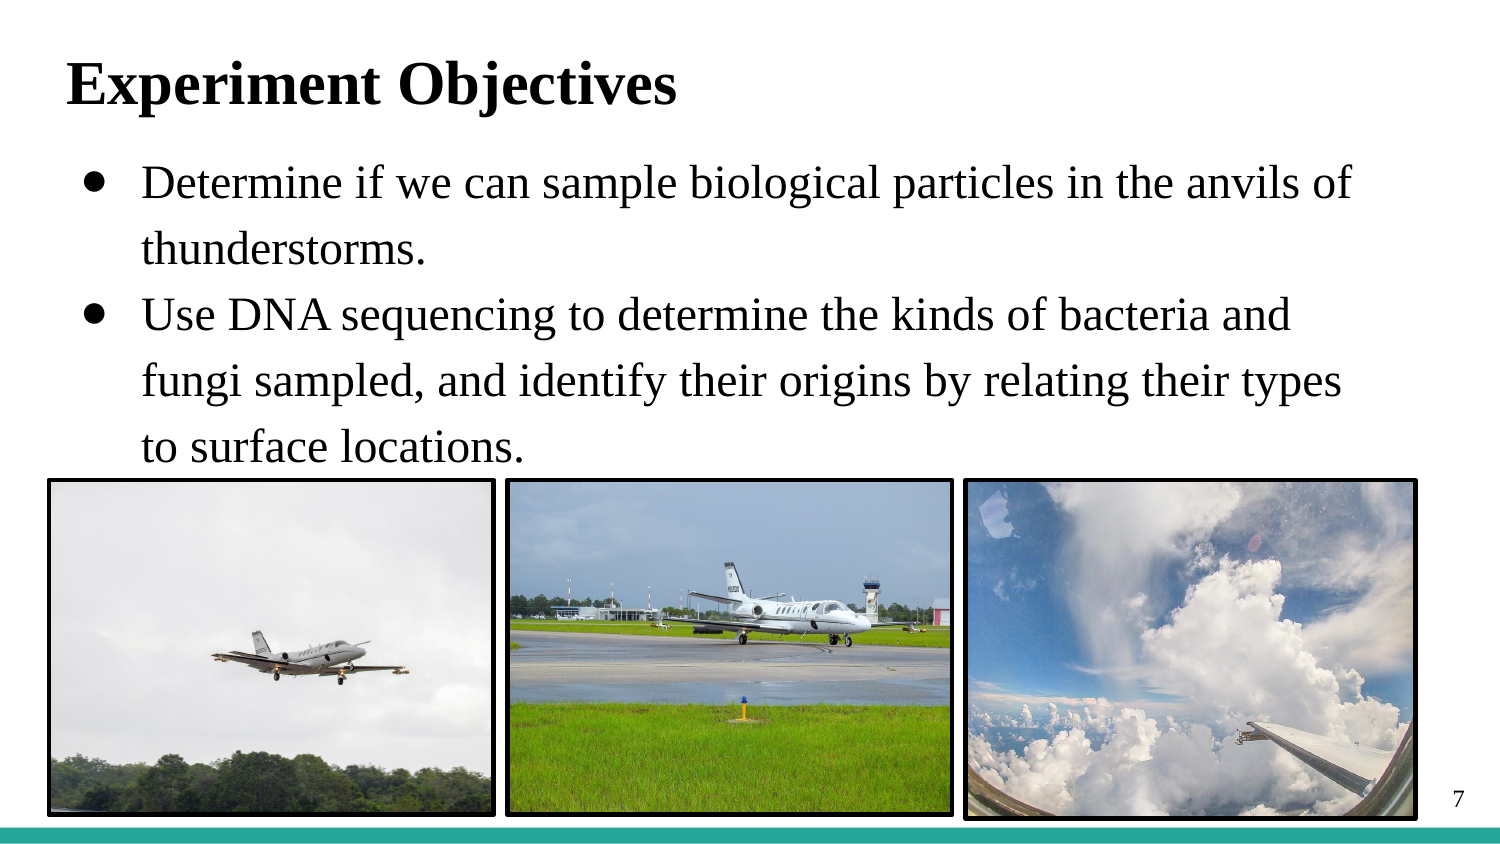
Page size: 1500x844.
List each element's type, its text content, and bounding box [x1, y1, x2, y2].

slide_number <number> [1389, 764, 1480, 830]
picture [51, 482, 492, 813]
picture [967, 482, 1413, 817]
title Experiment Objectives [51, 26, 1449, 128]
picture [509, 482, 950, 813]
list Determine if we can sample biological particles in the anvils of thunderstorms. Use DNA sequencing to determine the kinds of bacteria and fungi sampled, and identify their origins by relating their types to surface locations. [51, 127, 1390, 685]
